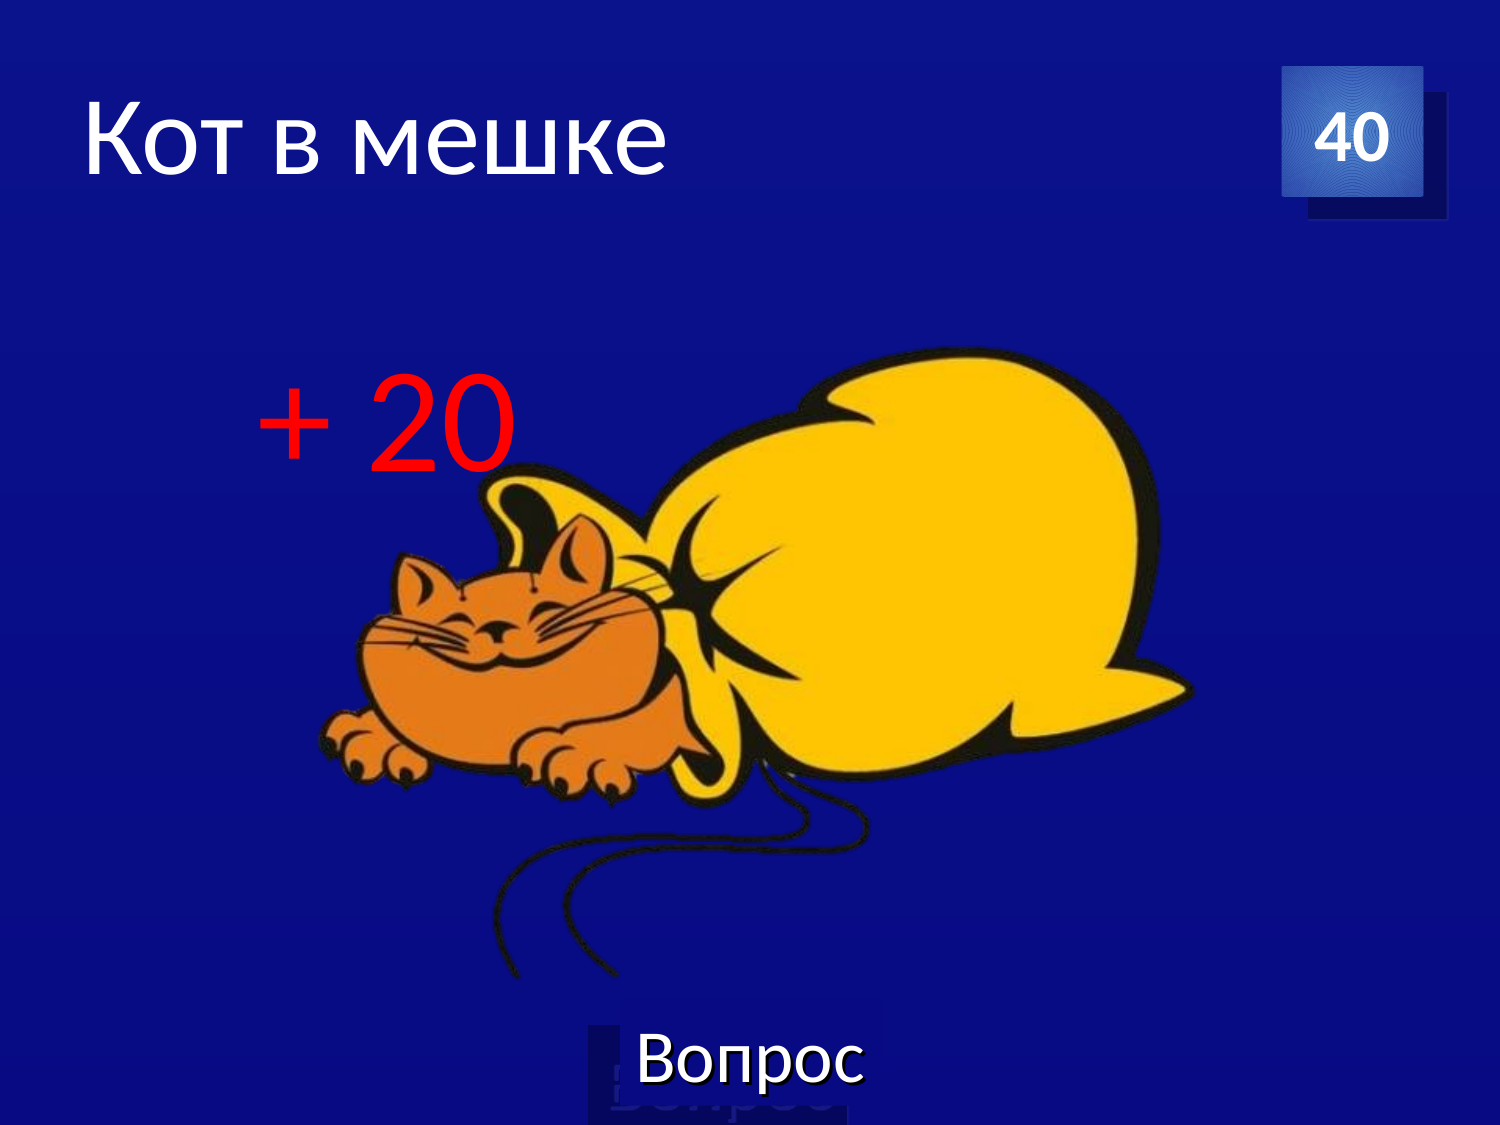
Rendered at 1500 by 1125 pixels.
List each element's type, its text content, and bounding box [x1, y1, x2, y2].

text_box 40 [1282, 66, 1423, 196]
text_box + 20 [242, 314, 536, 512]
